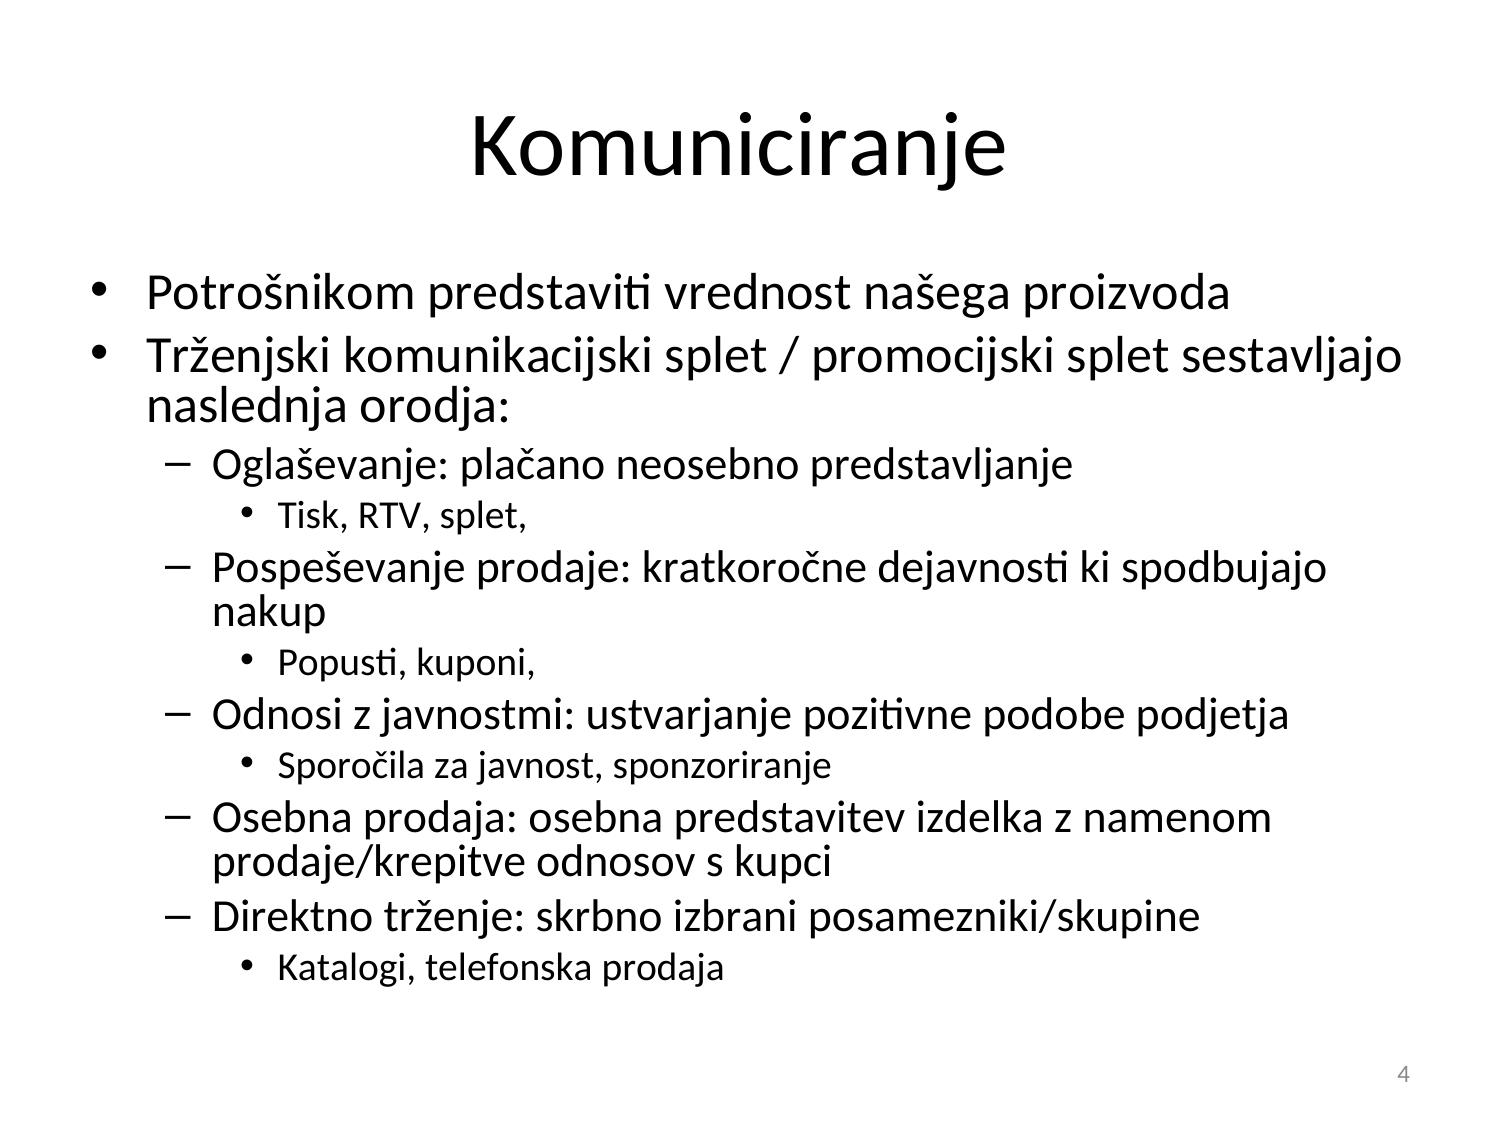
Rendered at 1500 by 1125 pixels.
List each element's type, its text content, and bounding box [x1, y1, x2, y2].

text_box <number> [1074, 1042, 1426, 1103]
title Komuniciranje [75, 45, 1426, 233]
list Potrošnikom predstaviti vrednost našega proizvoda Trženjski komunikacijski splet / promocijski splet sestavljajo naslednja orodja: Oglaševanje: plačano neosebno predstavljanje Tisk, RTV, splet, Pospeševanje prodaje: kratkoročne dejavnosti ki spodbujajo nakup Popusti, kuponi, Odnosi z javnostmi: ustvarjanje pozitivne podobe podjetja Sporočila za javnost, sponzoriranje Osebna prodaja: osebna predstavitev izdelka z namenom prodaje/krepitve odnosov s kupci Direktno trženje: skrbno izbrani posamezniki/skupine Katalogi, telefonska prodaja [75, 262, 1426, 1125]
